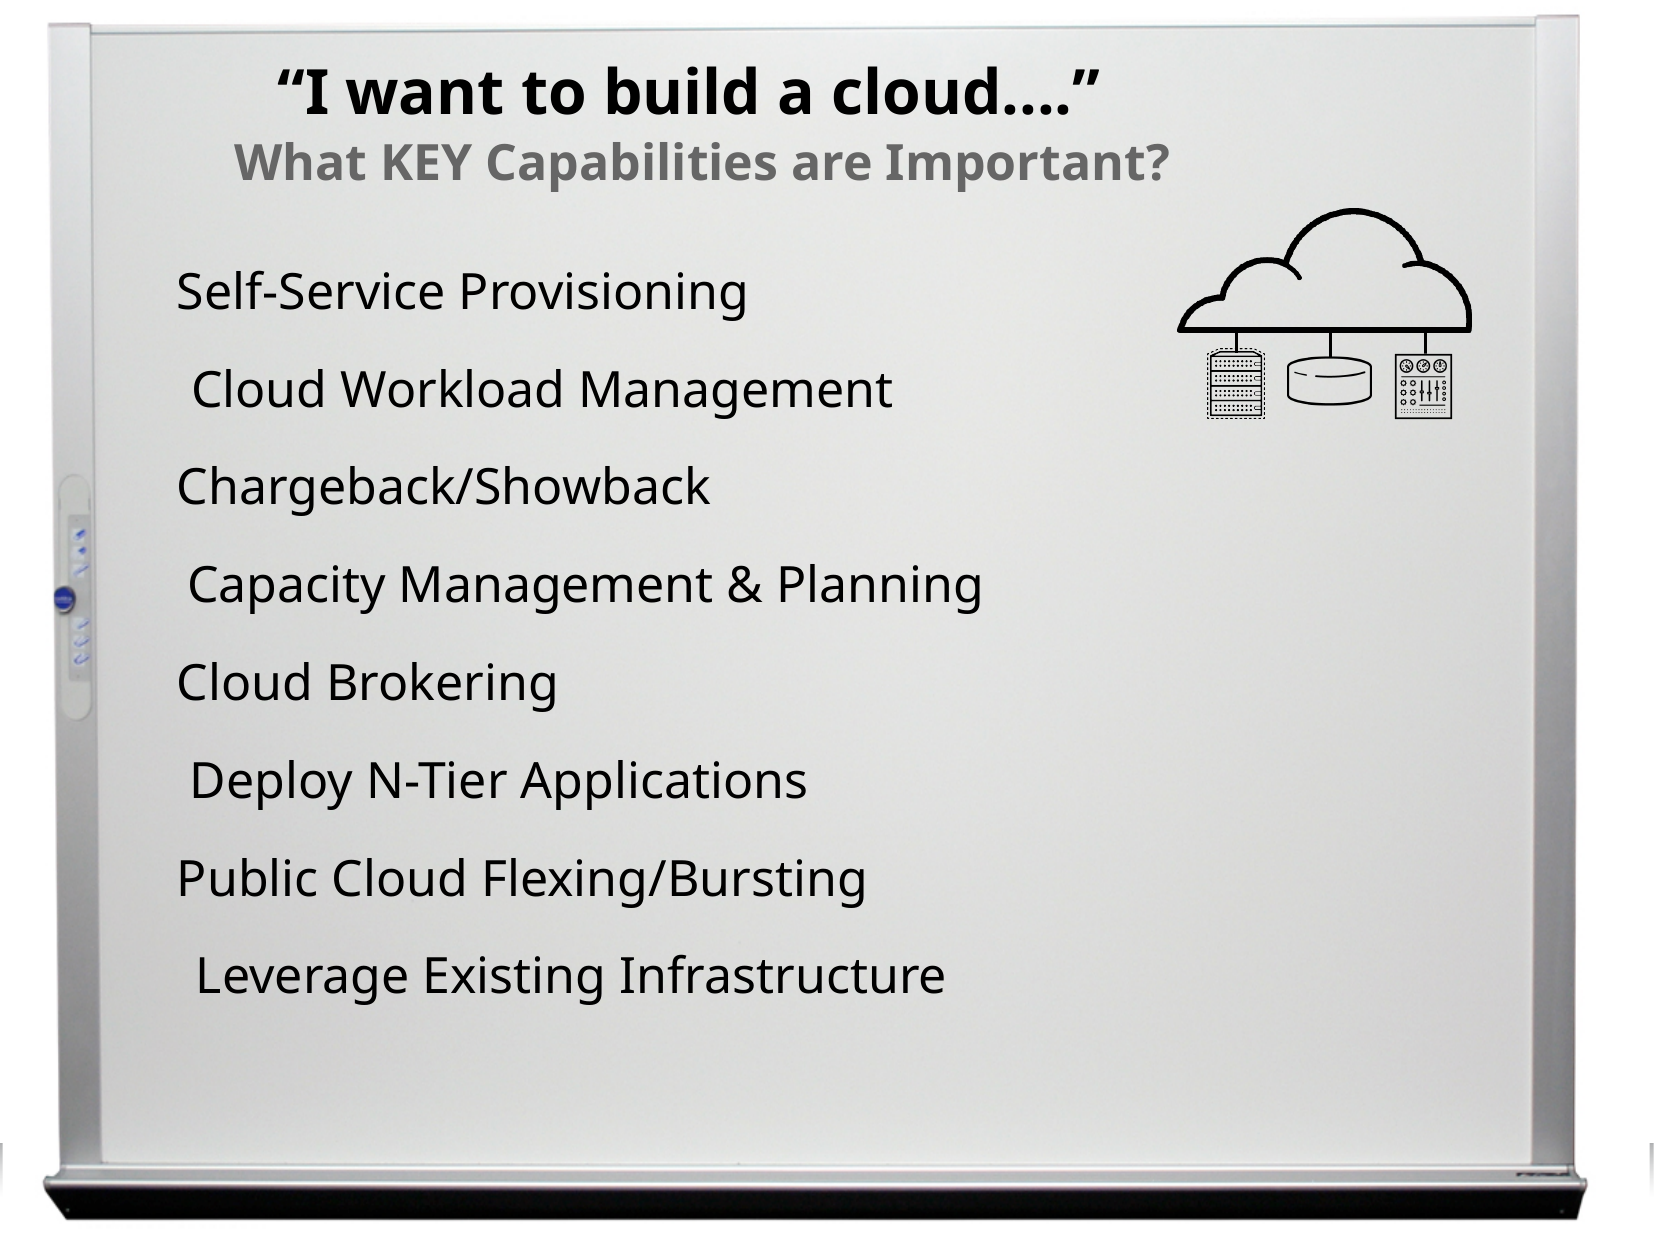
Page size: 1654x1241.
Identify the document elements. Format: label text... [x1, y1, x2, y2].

picture [0, 5, 1654, 1241]
list Self-Service Provisioning Cloud Workload Management Chargeback/Showback Capacity Management & Planning Cloud Brokering Deploy N-Tier Applications Public Cloud Flexing/Bursting Leverage Existing Infrastructure [176, 256, 1500, 1017]
title “I want to build a cloud....” [277, 49, 1398, 131]
text_box What KEY Capabilities are Important? [234, 131, 1420, 190]
